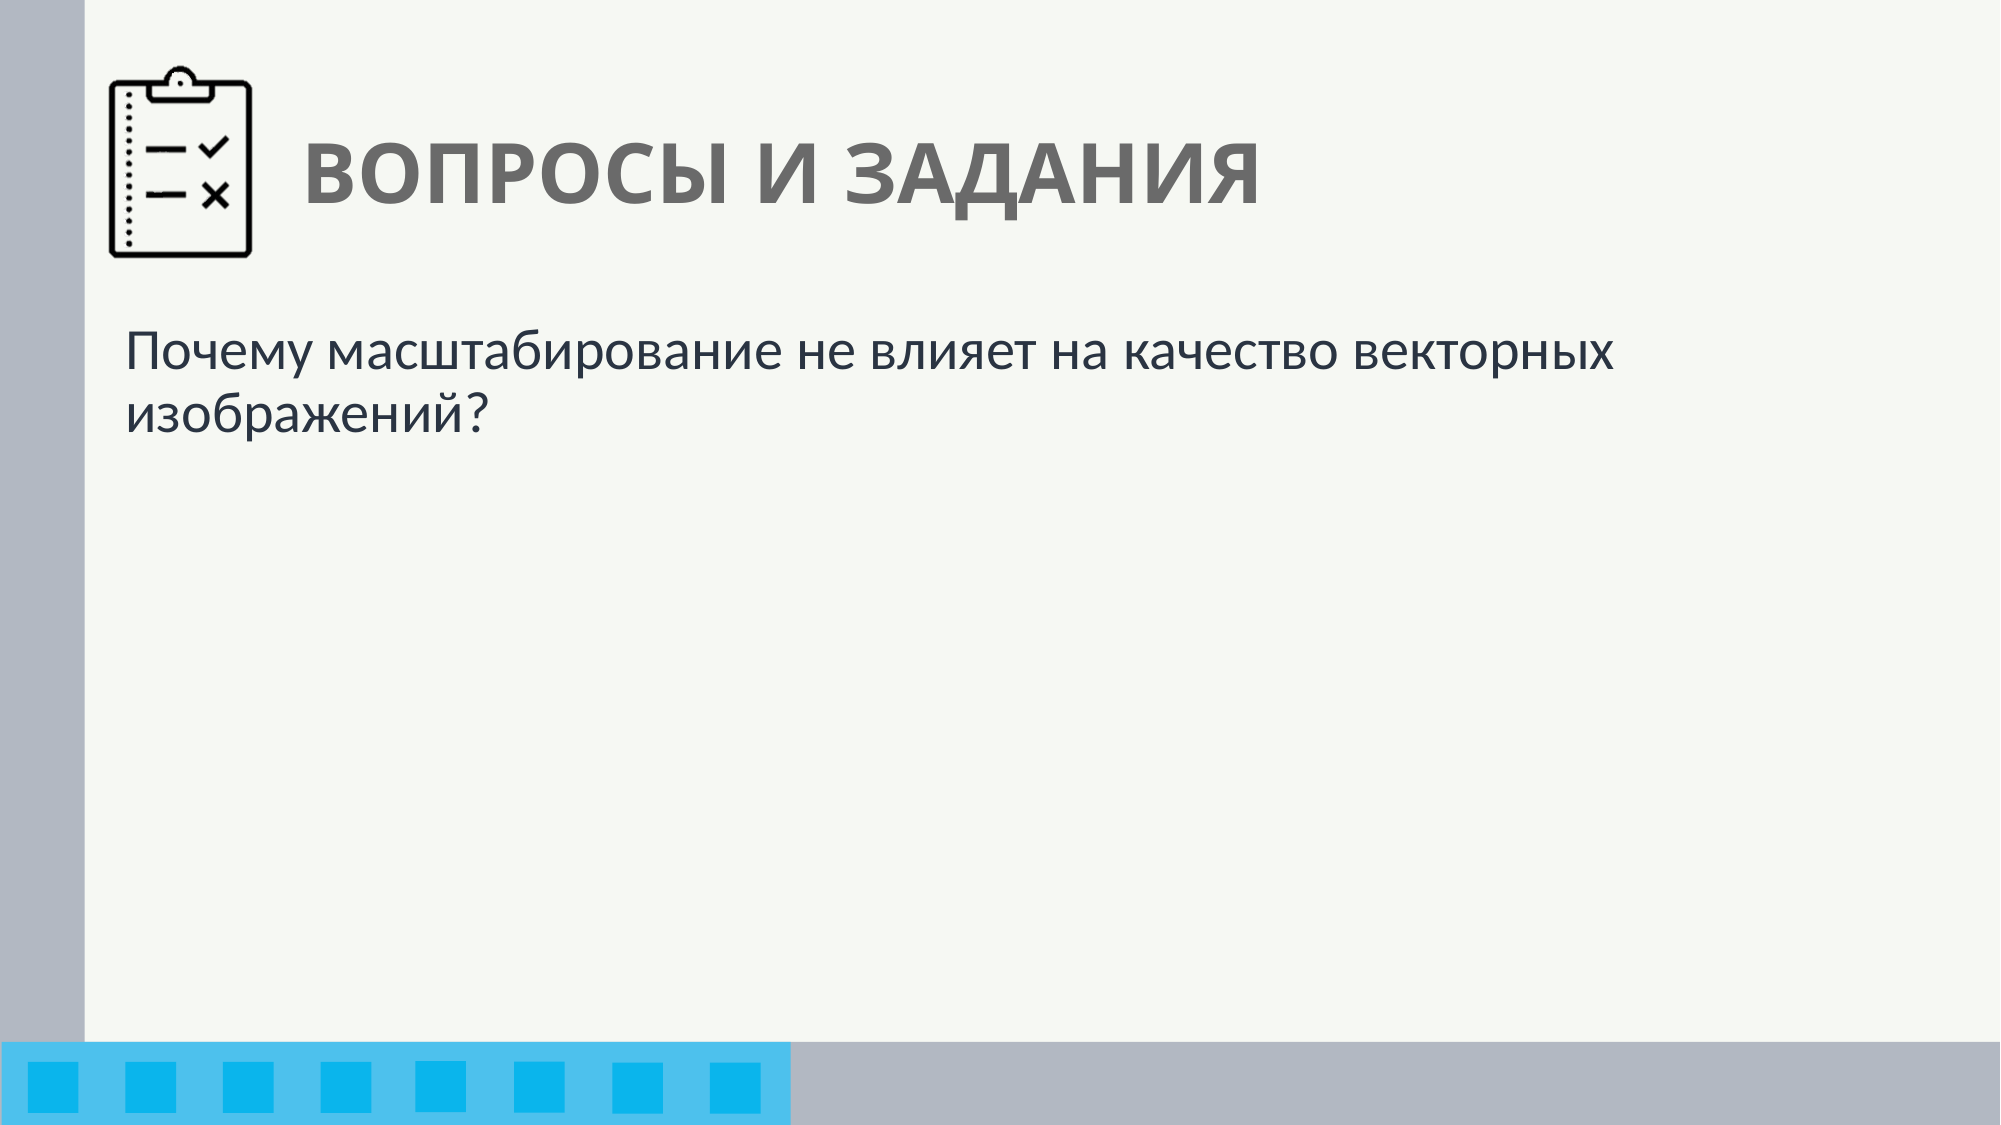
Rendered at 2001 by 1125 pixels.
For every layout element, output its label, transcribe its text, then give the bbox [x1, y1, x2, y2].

list Почему масштабирование не влияет на качество векторных изображений? [110, 311, 1892, 1058]
picture [85, 54, 286, 286]
title ВОПРОСЫ И ЗАДАНИЯ [285, 67, 1892, 286]
